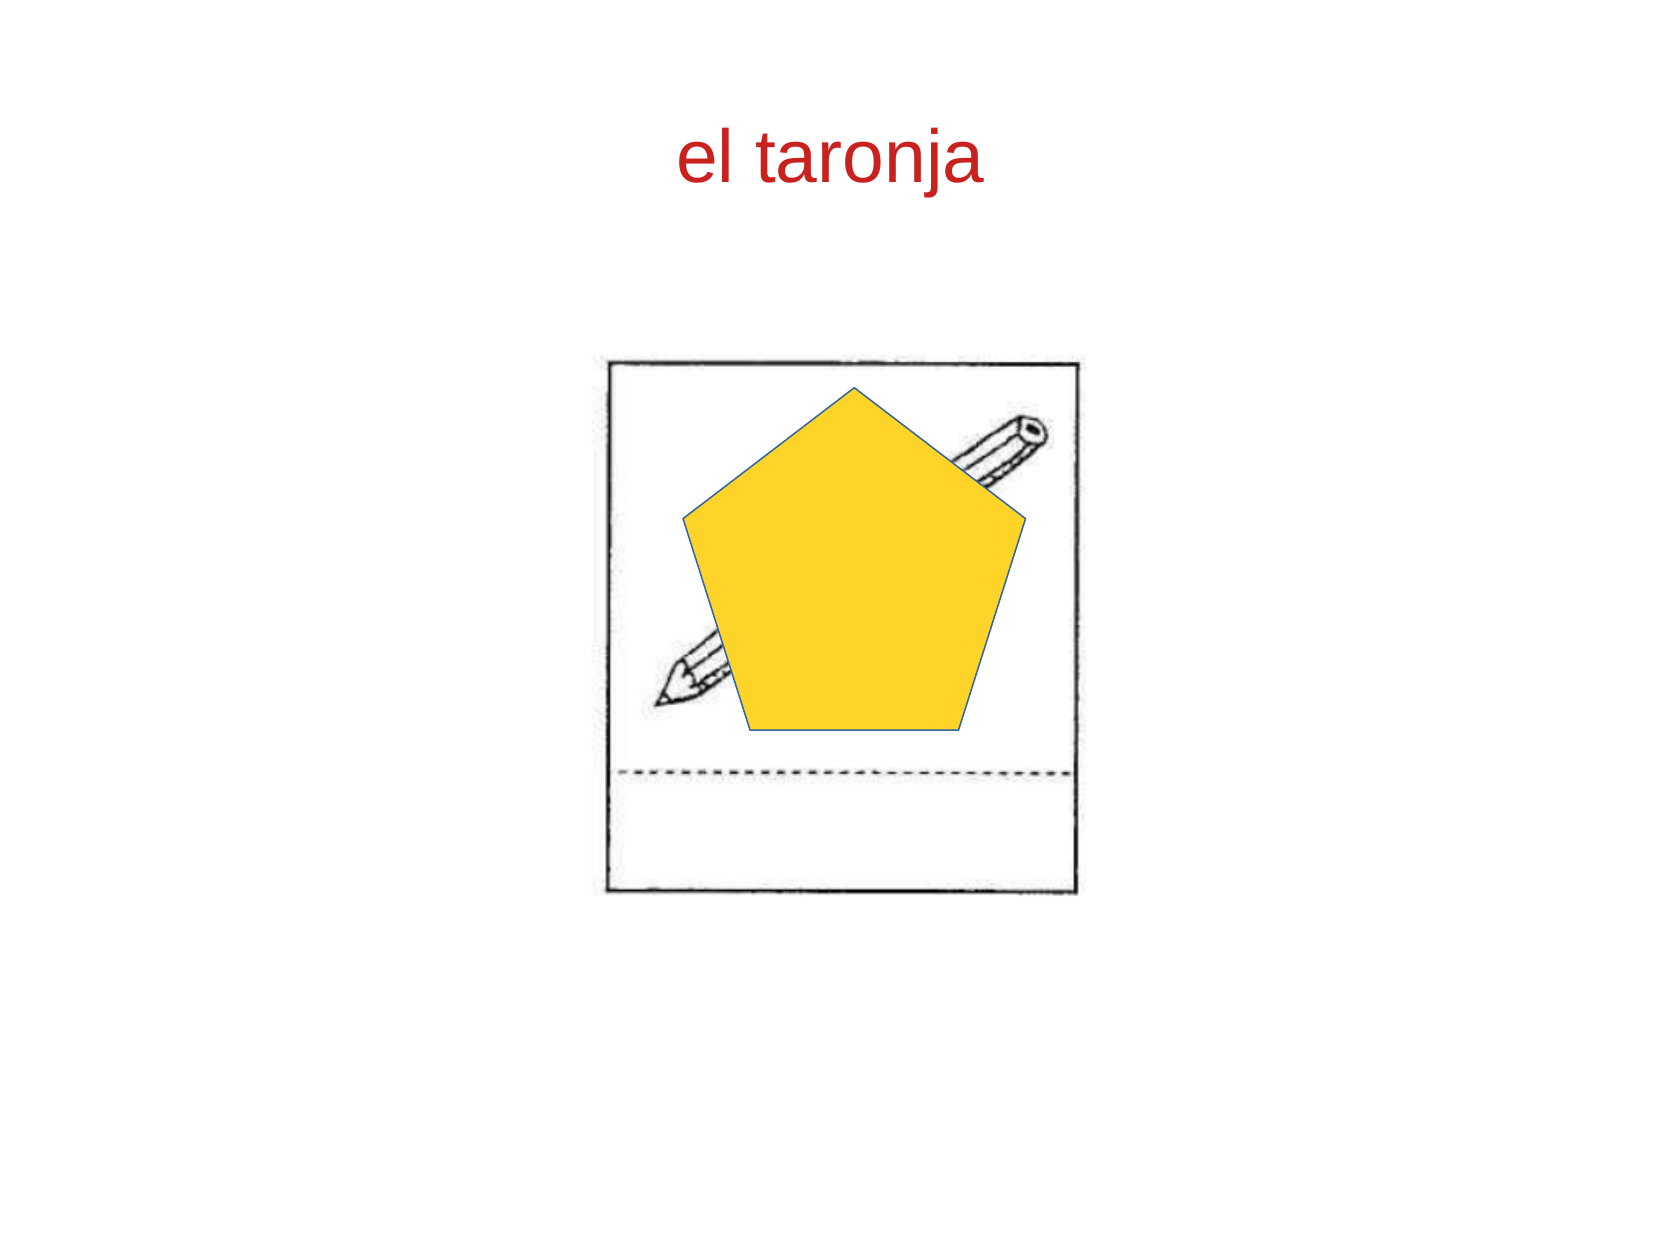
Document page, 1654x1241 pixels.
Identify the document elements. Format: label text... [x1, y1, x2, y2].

text_box [683, 387, 1026, 731]
picture [576, 331, 1099, 918]
text_box el taronja [289, 49, 1371, 257]
